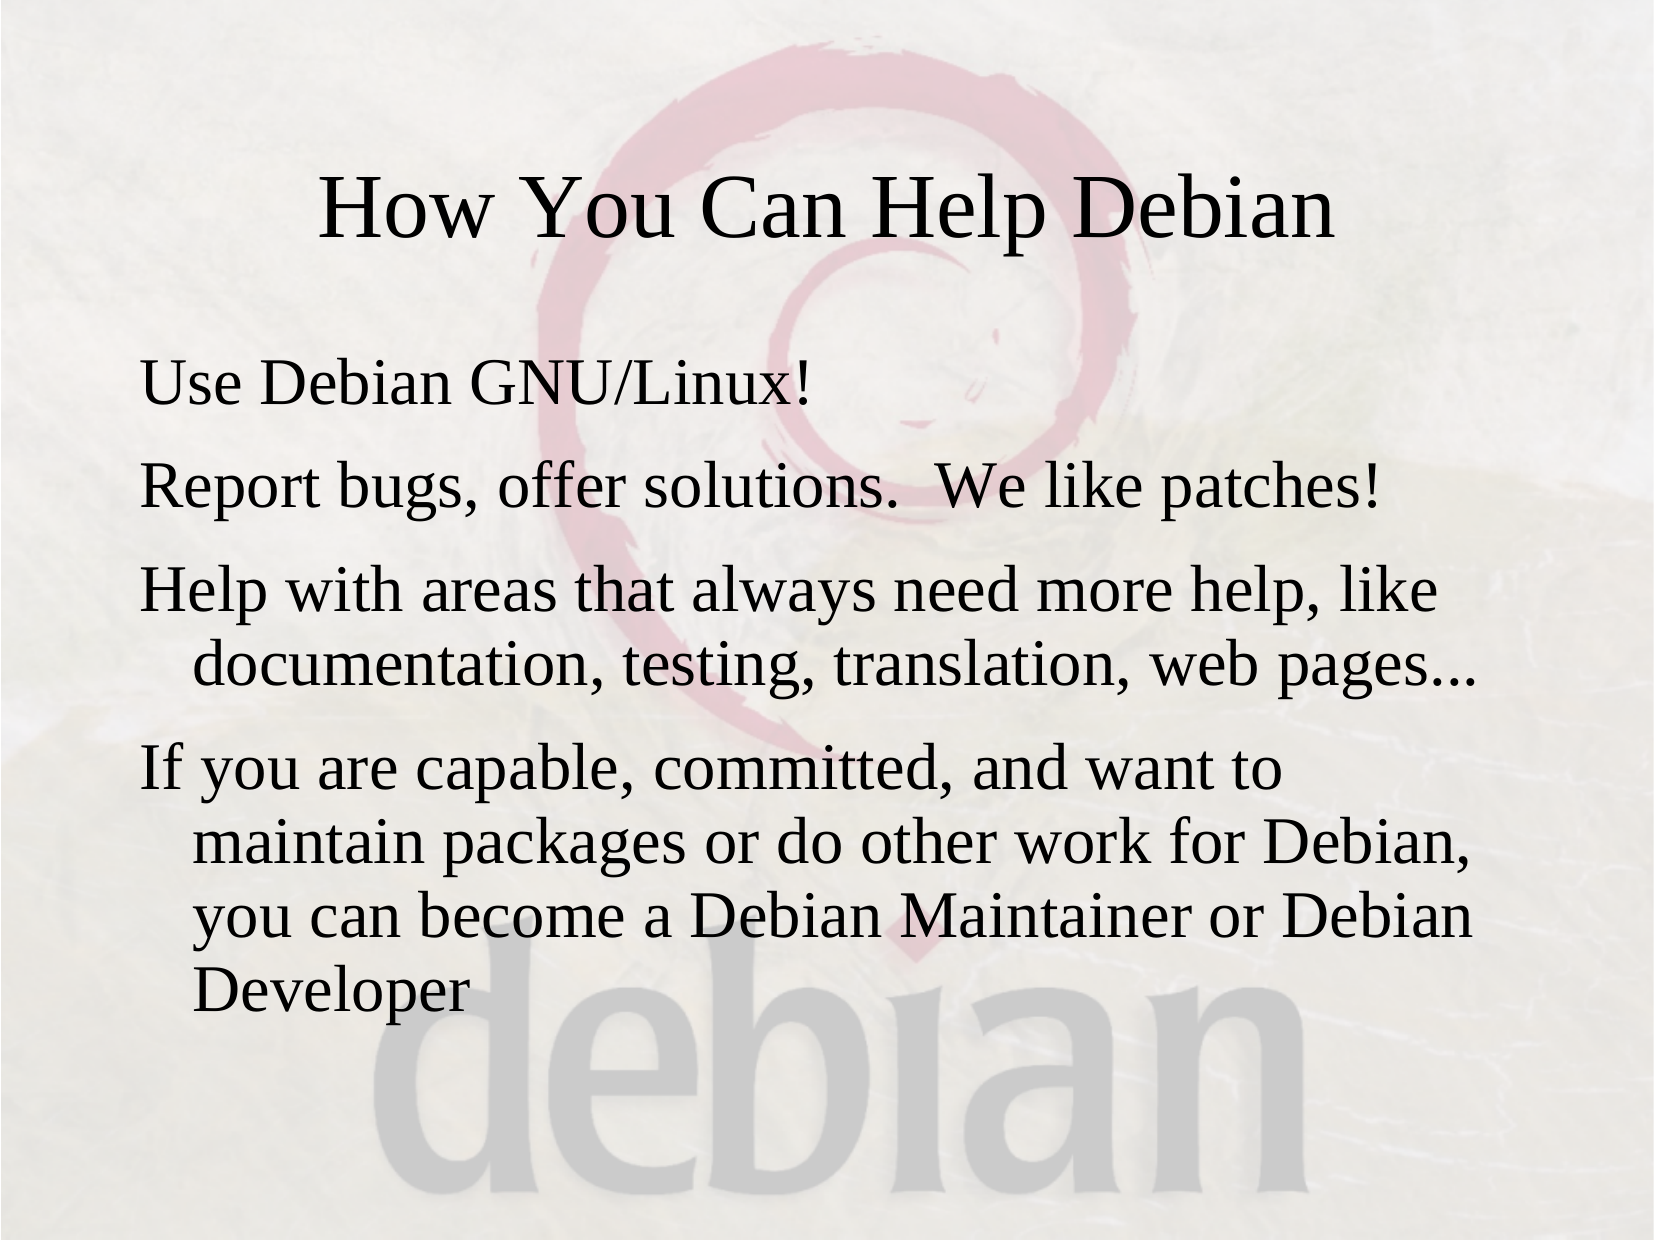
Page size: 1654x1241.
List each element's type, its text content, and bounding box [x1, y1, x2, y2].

picture [1, 0, 1654, 1240]
title How You Can Help Debian [121, 102, 1534, 311]
list Use Debian GNU/Linux! Report bugs, offer solutions. We like patches! Help with areas that always need more help, like documentation, testing, translation, web pages... If you are capable, committed, and want to maintain packages or do other work for Debian, you can become a Debian Maintainer or Debian Developer [121, 344, 1534, 1127]
